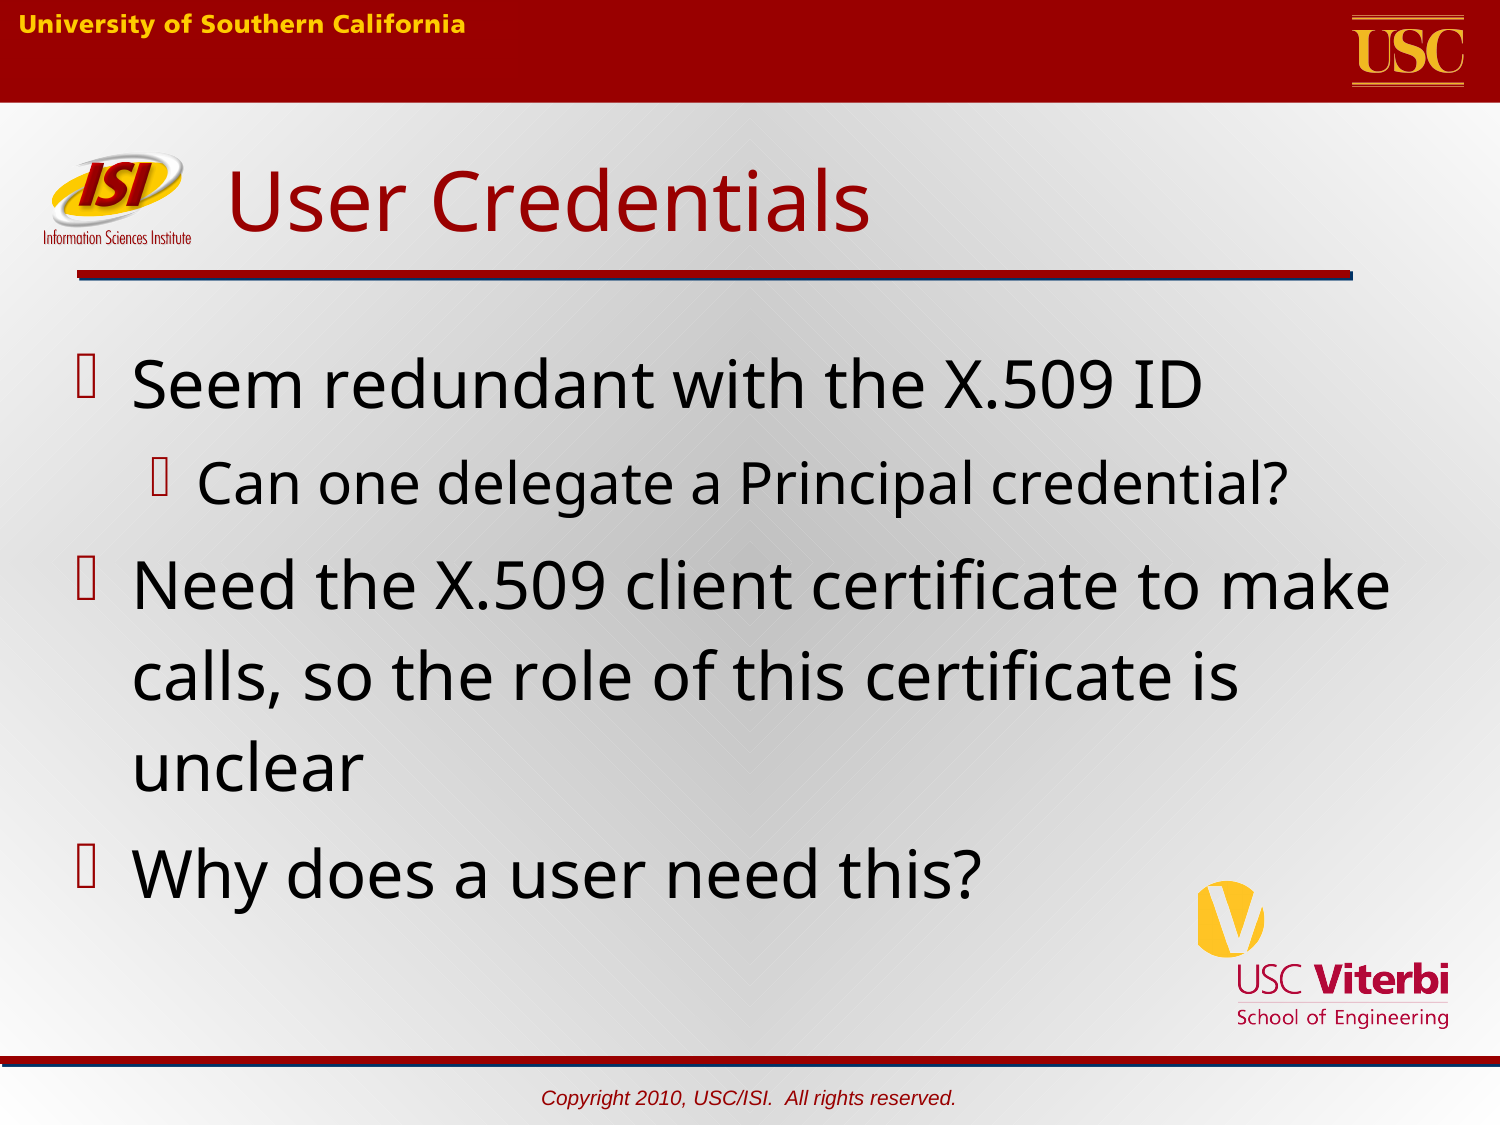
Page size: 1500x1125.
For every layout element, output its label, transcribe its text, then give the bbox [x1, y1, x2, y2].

picture [1352, 15, 1464, 87]
picture [37, 149, 197, 250]
list Seem redundant with the X.509 ID Can one delegate a Principal credential? Need the X.509 client certificate to make calls, so the role of this certificate is unclear Why does a user need this? [75, 337, 1425, 961]
title User Credentials [225, 144, 1463, 256]
picture [0, 1, 518, 78]
picture [1198, 880, 1448, 1029]
